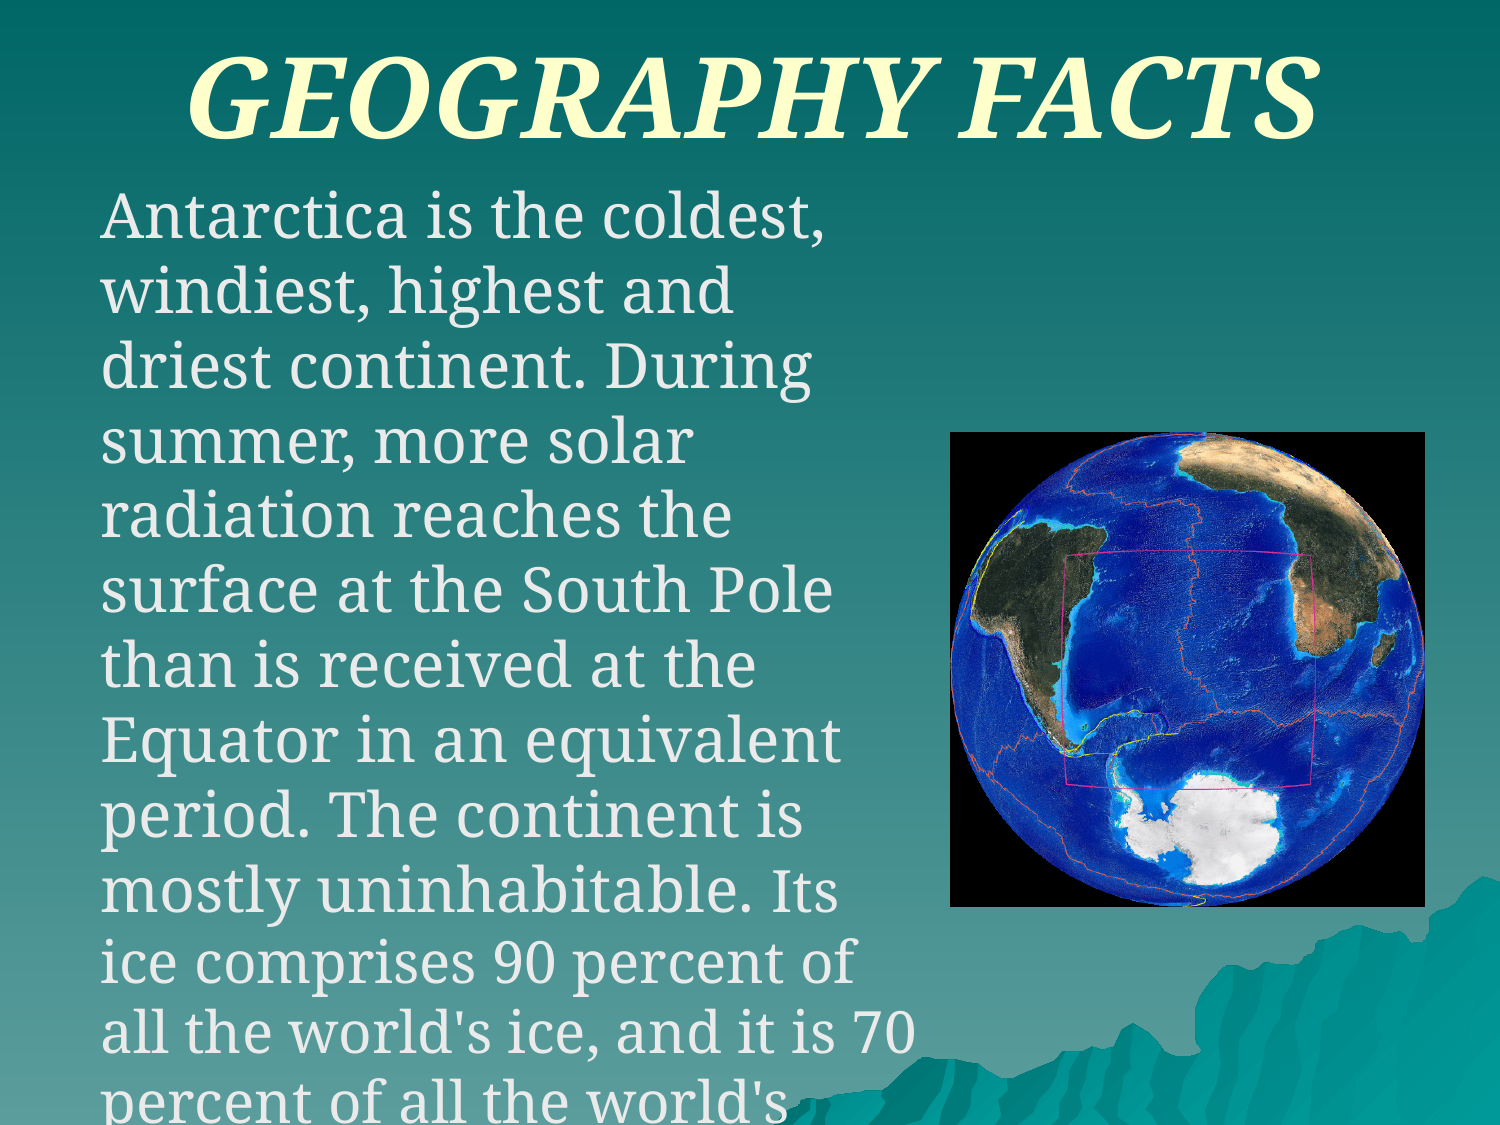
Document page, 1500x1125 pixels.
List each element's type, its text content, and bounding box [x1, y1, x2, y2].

title GEOGRAPHY FACTS [76, 0, 1427, 187]
picture [950, 432, 1425, 907]
list Antarctica is the coldest, windiest, highest and driest continent. During summer, more solar radiation reaches the surface at the South Pole than is received at the Equator in an equivalent period. The continent is mostly uninhabitable. Its ice comprises 90 percent of all the world's ice, and it is 70 percent of all the world's fresh water. [29, 168, 939, 1125]
